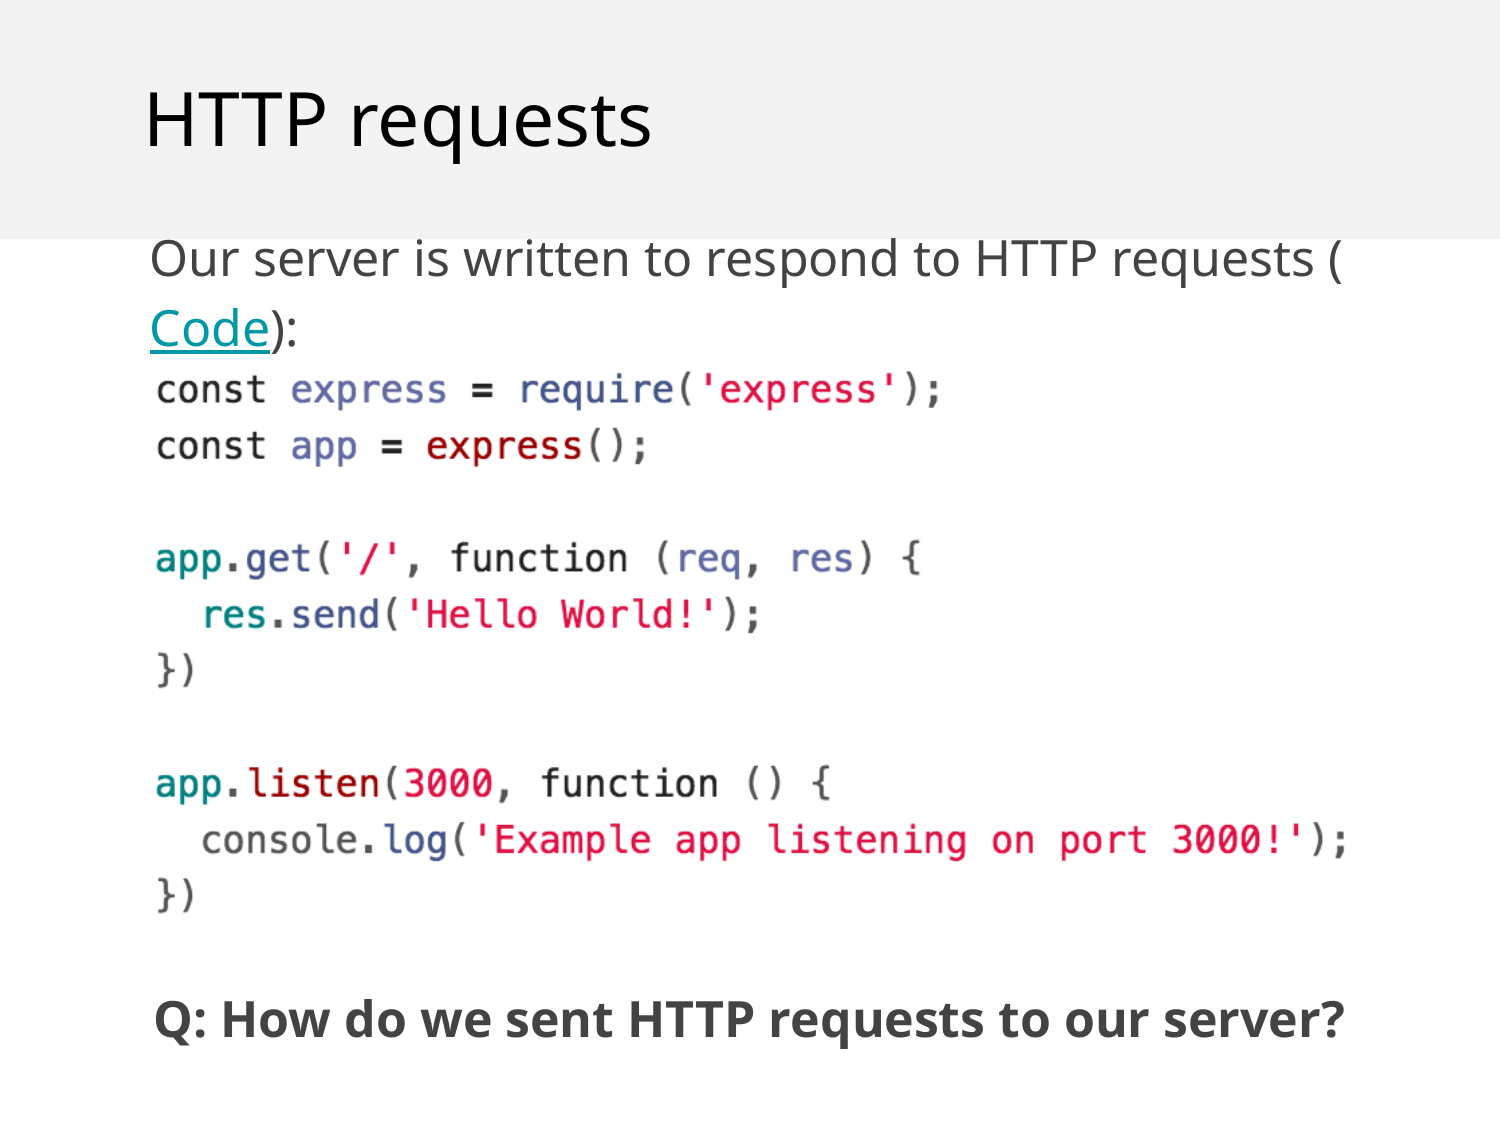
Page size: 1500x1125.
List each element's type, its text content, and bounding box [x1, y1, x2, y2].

list Q: How do we sent HTTP requests to our server? [138, 963, 1382, 1125]
title HTTP requests [128, 56, 1372, 183]
list Our server is written to respond to HTTP requests (Code): [134, 202, 1378, 371]
picture [128, 349, 1372, 939]
